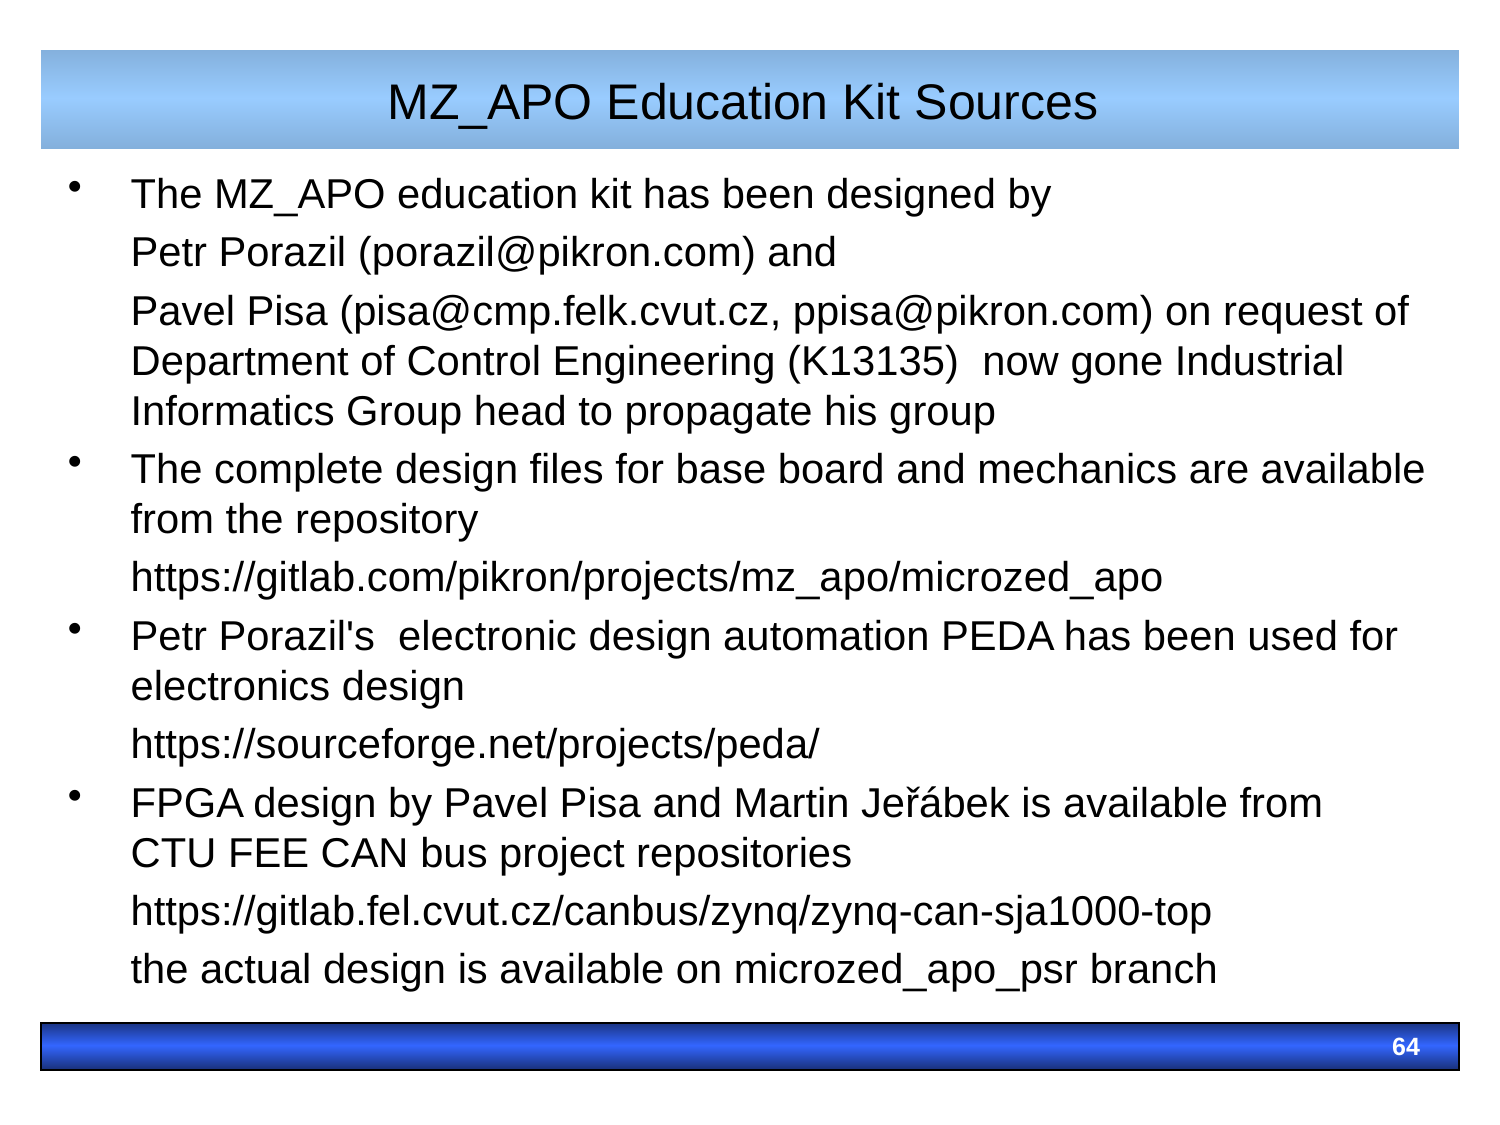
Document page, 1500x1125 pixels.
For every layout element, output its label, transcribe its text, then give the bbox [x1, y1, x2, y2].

slide_number <number> [1340, 1023, 1436, 1069]
list The MZ_APO education kit has been designed by Petr Porazil (porazil@pikron.com) and Pavel Pisa (pisa@cmp.felk.cvut.cz, ppisa@pikron.com) on request of Department of Control Engineering (K13135) now gone Industrial Informatics Group head to propagate his group The complete design files for base board and mechanics are available from the repository https://gitlab.com/pikron/projects/mz_apo/microzed_apo Petr Porazil's electronic design automation PEDA has been used for electronics design https://sourceforge.net/projects/peda/ FPGA design by Pavel Pisa and Martin Jeřábek is available from CTU FEE CAN bus project repositories https://gitlab.fel.cvut.cz/canbus/zynq/zynq-can-sja1000-top the actual design is available on microzed_apo_psr branch [46, 159, 1458, 1018]
title MZ_APO Education Kit Sources [41, 50, 1459, 149]
